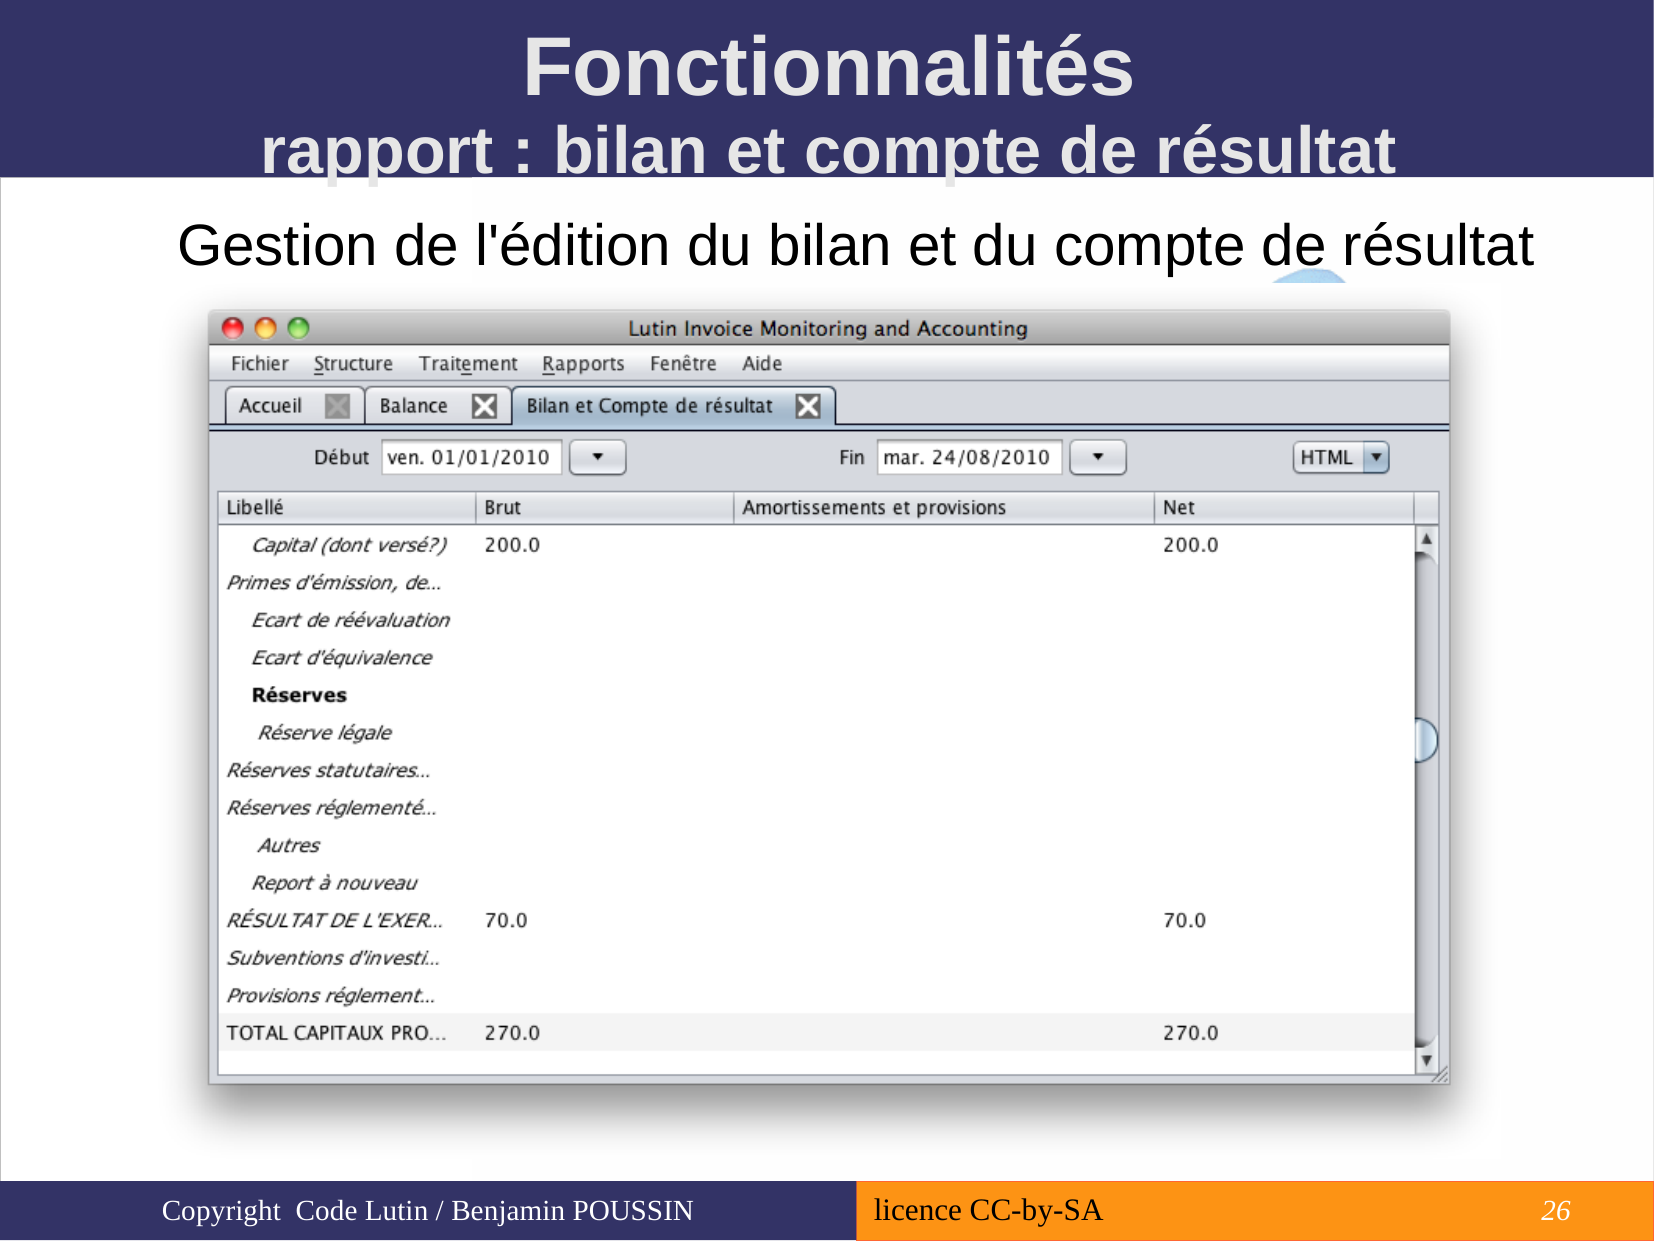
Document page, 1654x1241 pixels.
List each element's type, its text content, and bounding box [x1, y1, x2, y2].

picture [158, 178, 1654, 1181]
list Gestion de l'édition du bilan et du compte de résultat [88, 212, 1595, 367]
title Fonctionnalités rapport : bilan et compte de résultat [123, 0, 1536, 208]
